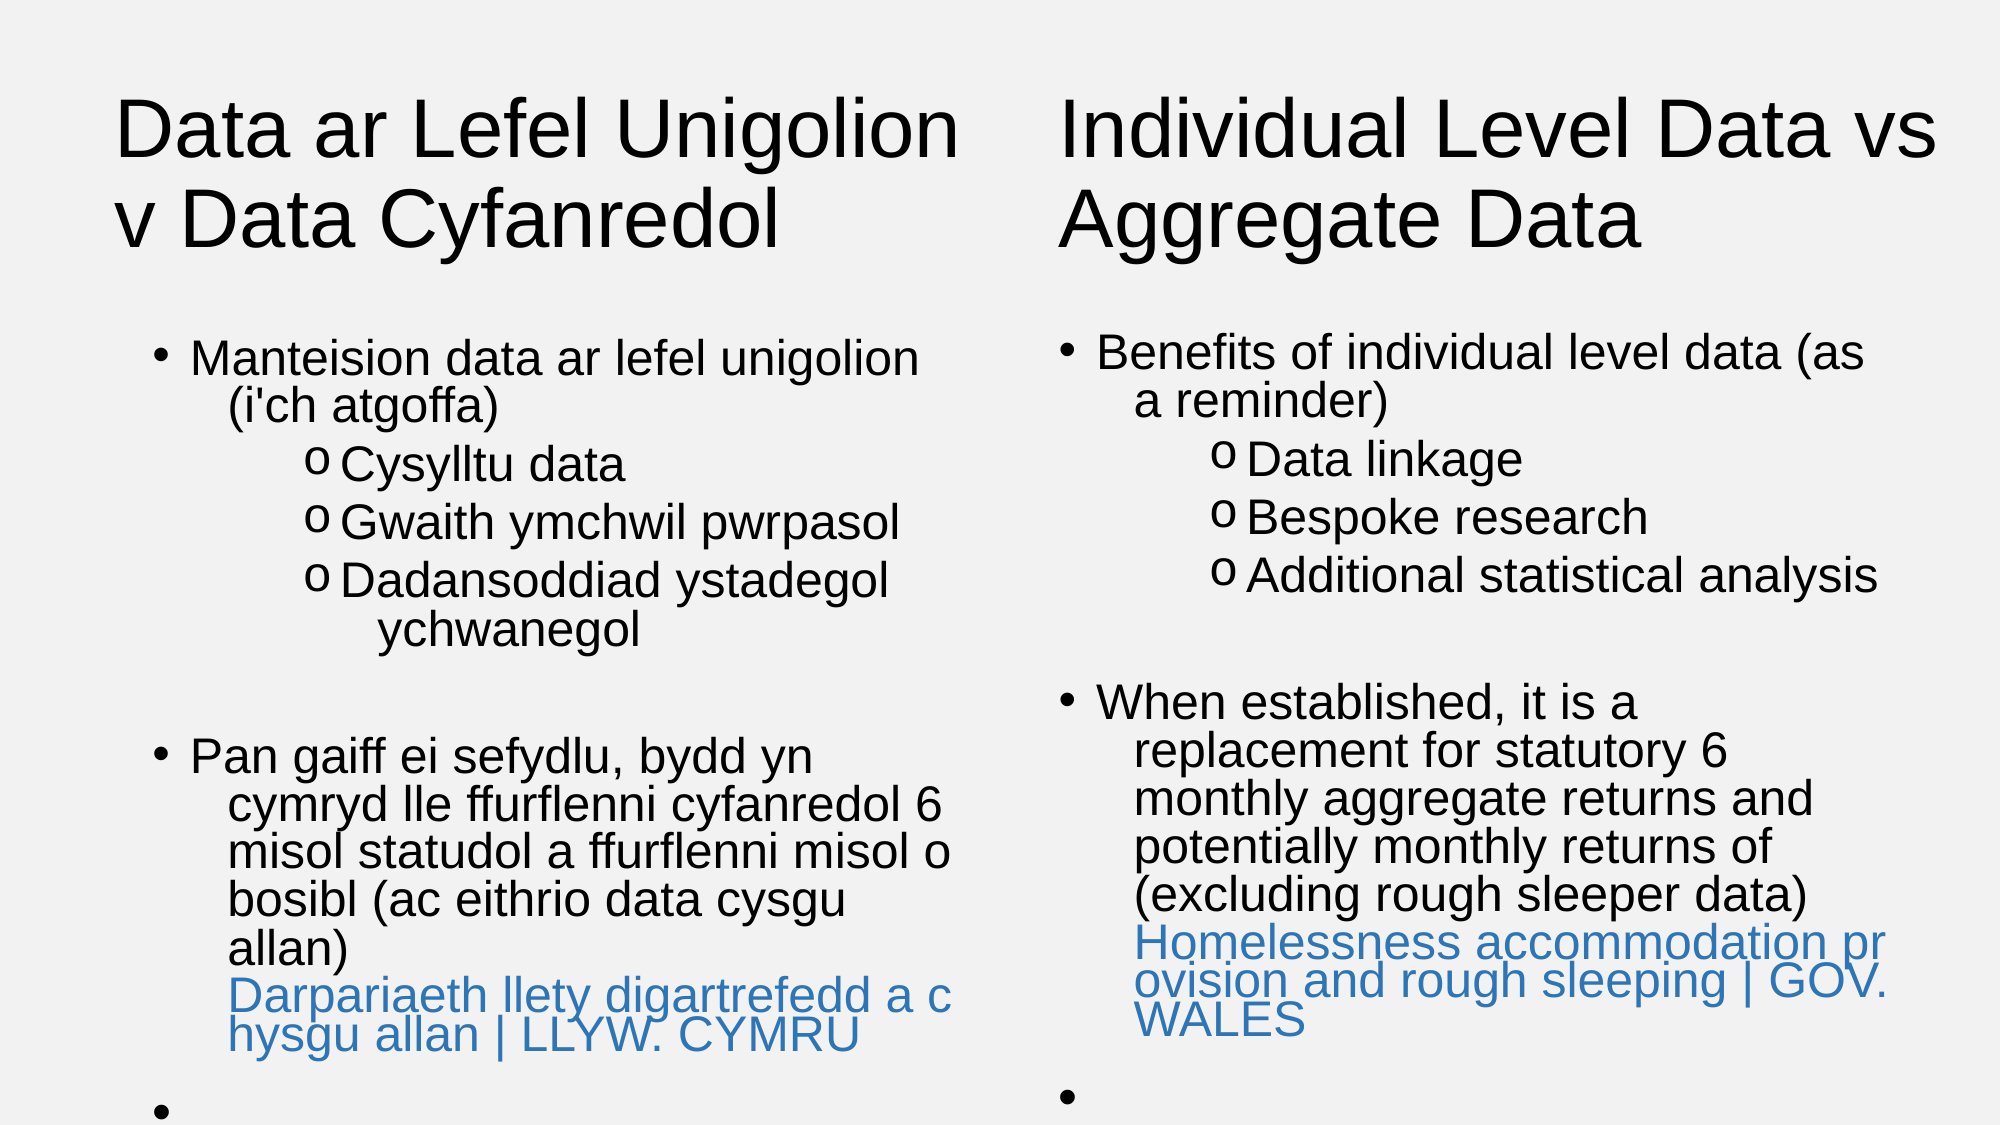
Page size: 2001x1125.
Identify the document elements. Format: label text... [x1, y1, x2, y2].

text_box Manteision data ar lefel unigolion (i'ch atgoffa) Cysylltu data Gwaith ymchwil pwrpasol Dadansoddiad ystadegol ychwanegol Pan gaiff ei sefydlu, bydd yn cymryd lle ffurflenni cyfanredol 6 misol statudol a ffurflenni misol o bosibl (ac eithrio data cysgu allan) Darpariaeth llety digartrefedd a chysgu allan | LLYW. CYMRU [137, 329, 976, 1095]
text_box Individual Level Data vs Aggregate Data [1043, 67, 1972, 285]
title Data ar Lefel Unigolion v Data Cyfanredol [99, 67, 1000, 285]
text_box Benefits of individual level data (as a reminder) Data linkage Bespoke research Additional statistical analysis When established, it is a replacement for statutory 6 monthly aggregate returns and potentially monthly returns of (excluding rough sleeper data) Homelessness accommodation provision and rough sleeping | GOV.WALES [1043, 323, 1907, 1090]
